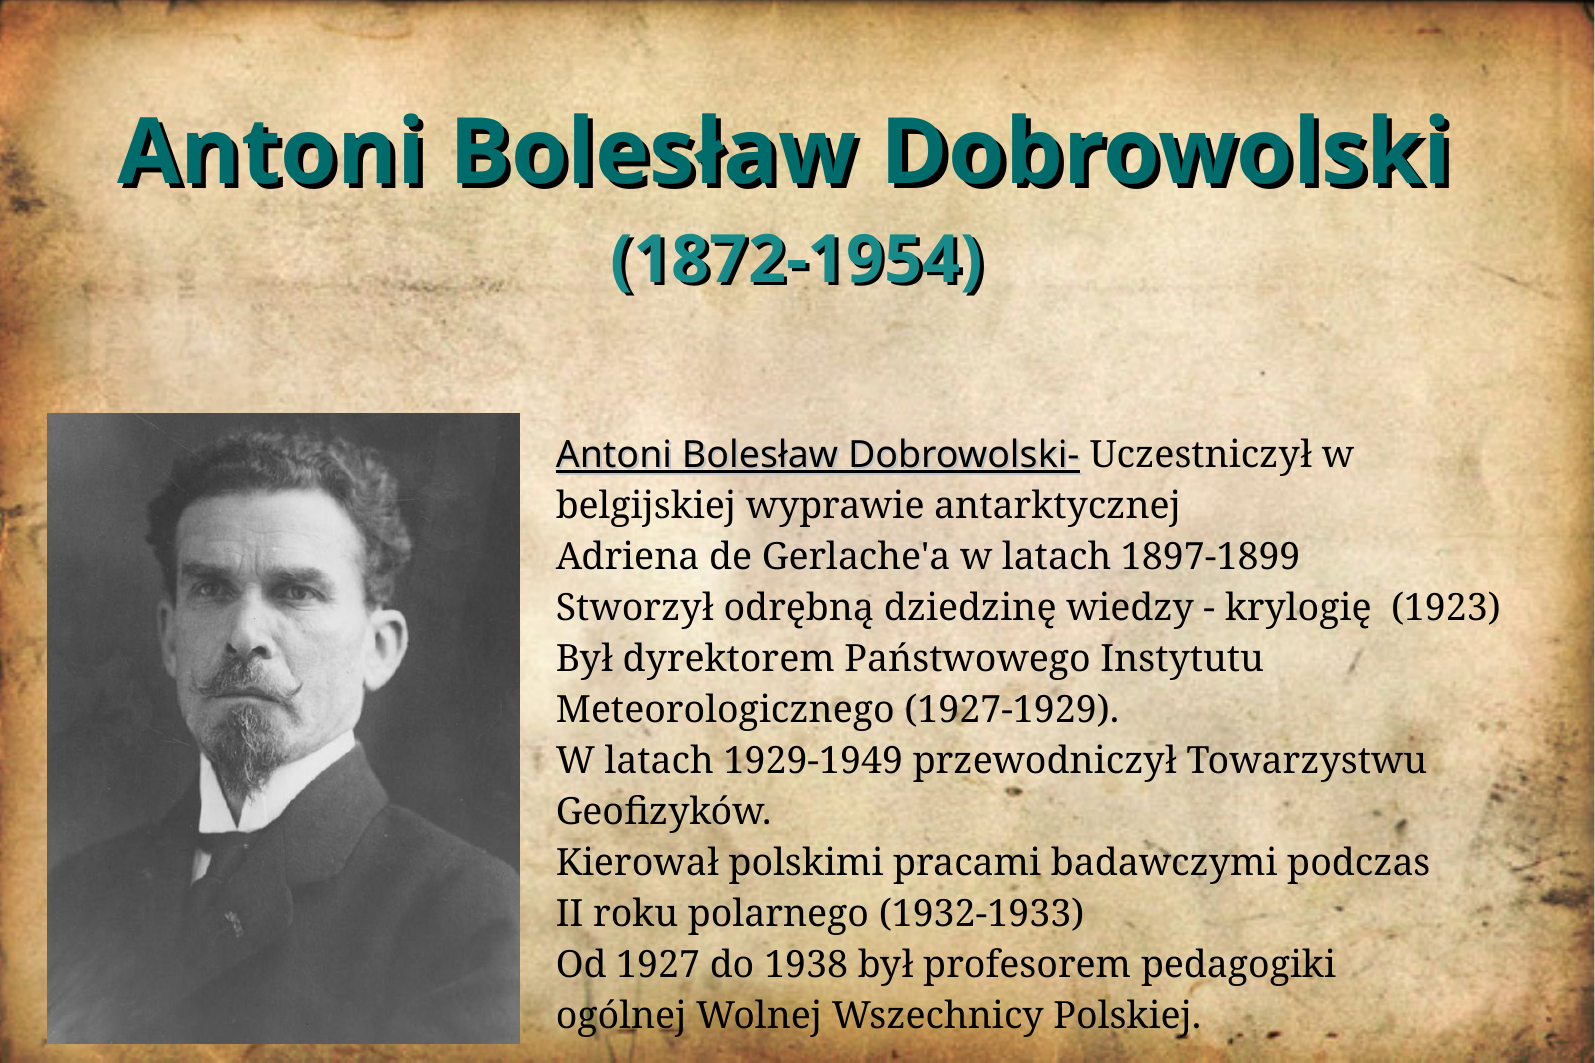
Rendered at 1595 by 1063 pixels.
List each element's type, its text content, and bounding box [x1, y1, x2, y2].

picture [0, 0, 1595, 1063]
title Antoni Bolesław Dobrowolski (1872-1954) [79, 0, 1515, 272]
text_box Antoni Bolesław Dobrowolski- Uczestniczył w belgijskiej wyprawie antarktycznej Adriena de Gerlache'a w latach 1897-1899 Stworzył odrębną dziedzinę wiedzy - krylogię (1923) Był dyrektorem Państwowego Instytutu Meteorologicznego (1927-1929). W latach 1929-1949 przewodniczył Towarzystwu Geofizyków. Kierował polskimi pracami badawczymi podczas II roku polarnego (1932-1933) Od 1927 do 1938 był profesorem pedagogiki ogólnej Wolnej Wszechnicy Polskiej. [541, 420, 1560, 1028]
